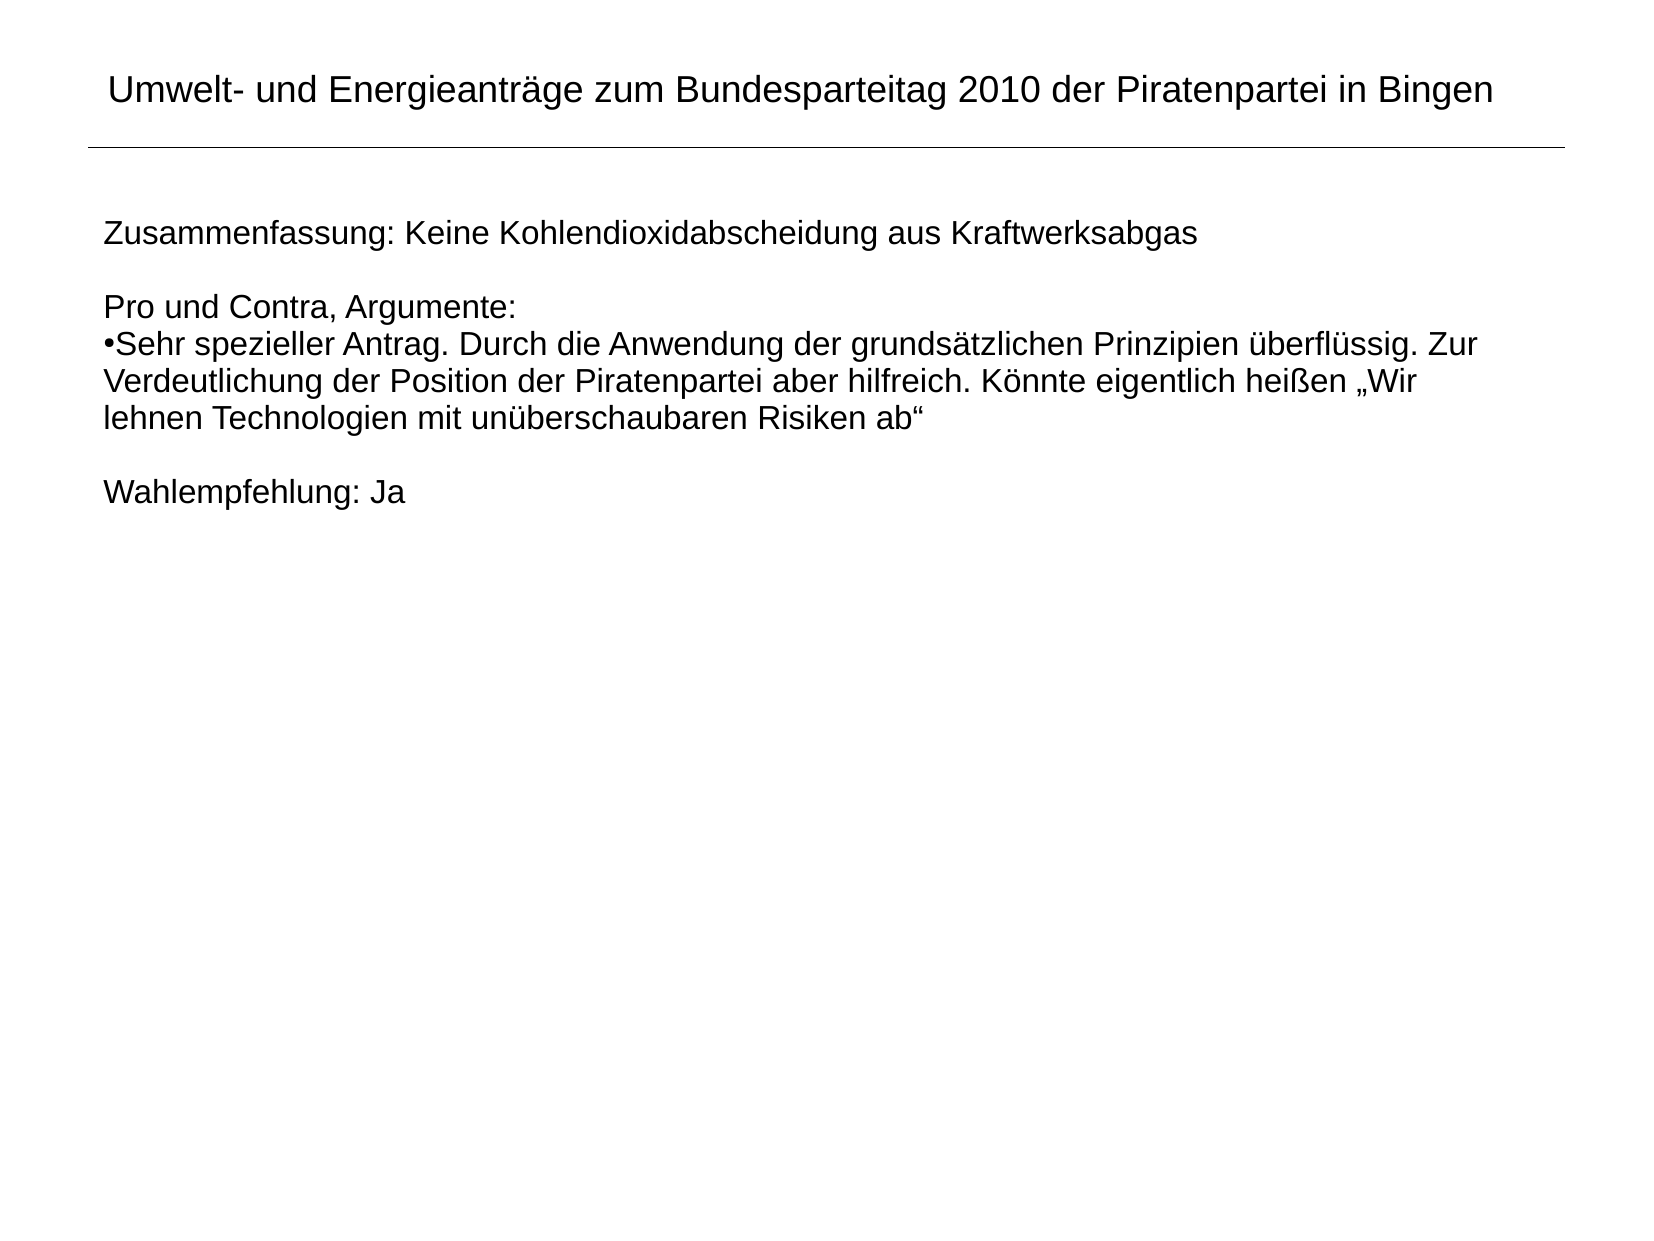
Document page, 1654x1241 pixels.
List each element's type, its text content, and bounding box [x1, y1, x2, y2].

text_box Zusammenfassung: Keine Kohlendioxidabscheidung aus Kraftwerksabgas Pro und Contra, Argumente: Sehr spezieller Antrag. Durch die Anwendung der grundsätzlichen Prinzipien überflüssig. Zur Verdeutlichung der Position der Piratenpartei aber hilfreich. Könnte eigentlich heißen „Wir lehnen Technologien mit unüberschaubaren Risiken ab“ Wahlempfehlung: Ja [88, 206, 1536, 1093]
